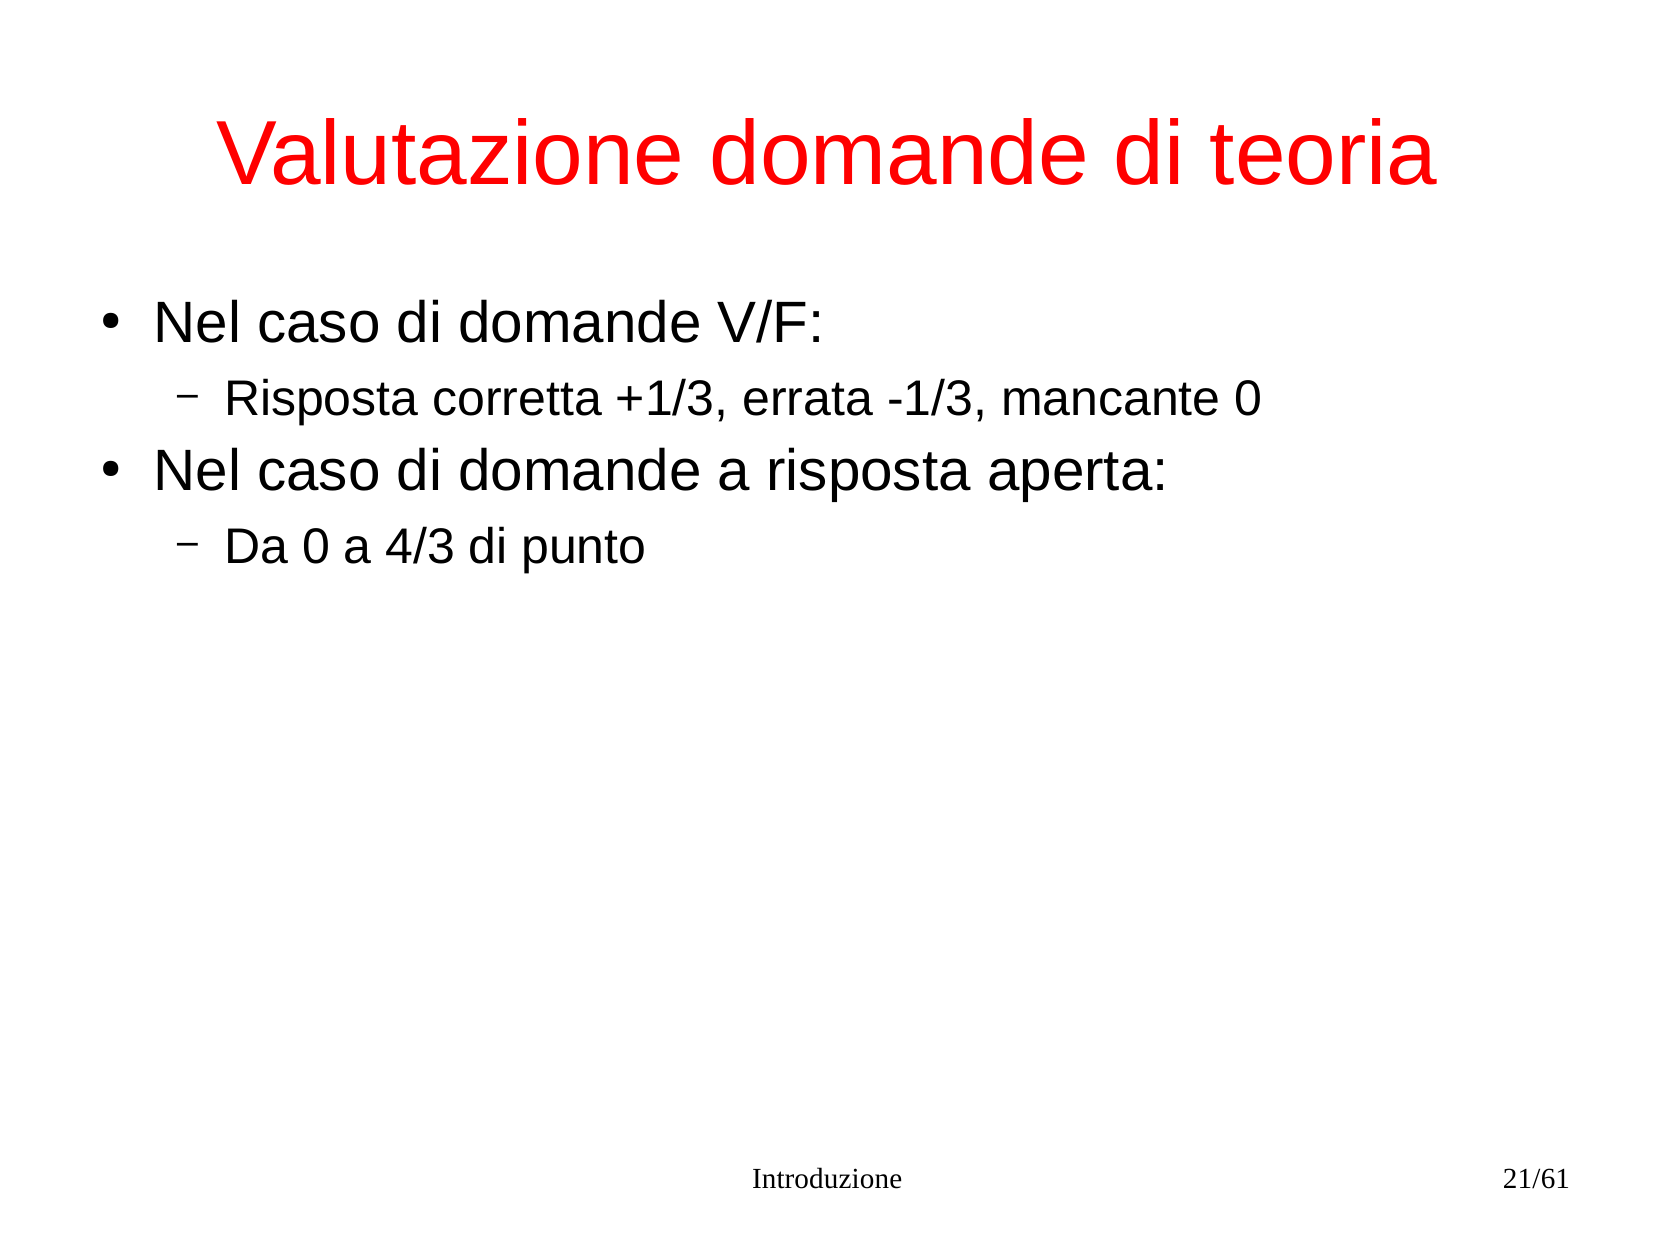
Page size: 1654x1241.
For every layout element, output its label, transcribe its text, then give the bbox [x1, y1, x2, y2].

list Nel caso di domande V/F: Risposta corretta +1/3, errata -1/3, mancante 0 Nel caso di domande a risposta aperta: Da 0 a 4/3 di punto [82, 290, 1571, 1126]
title Valutazione domande di teoria [82, 49, 1571, 257]
